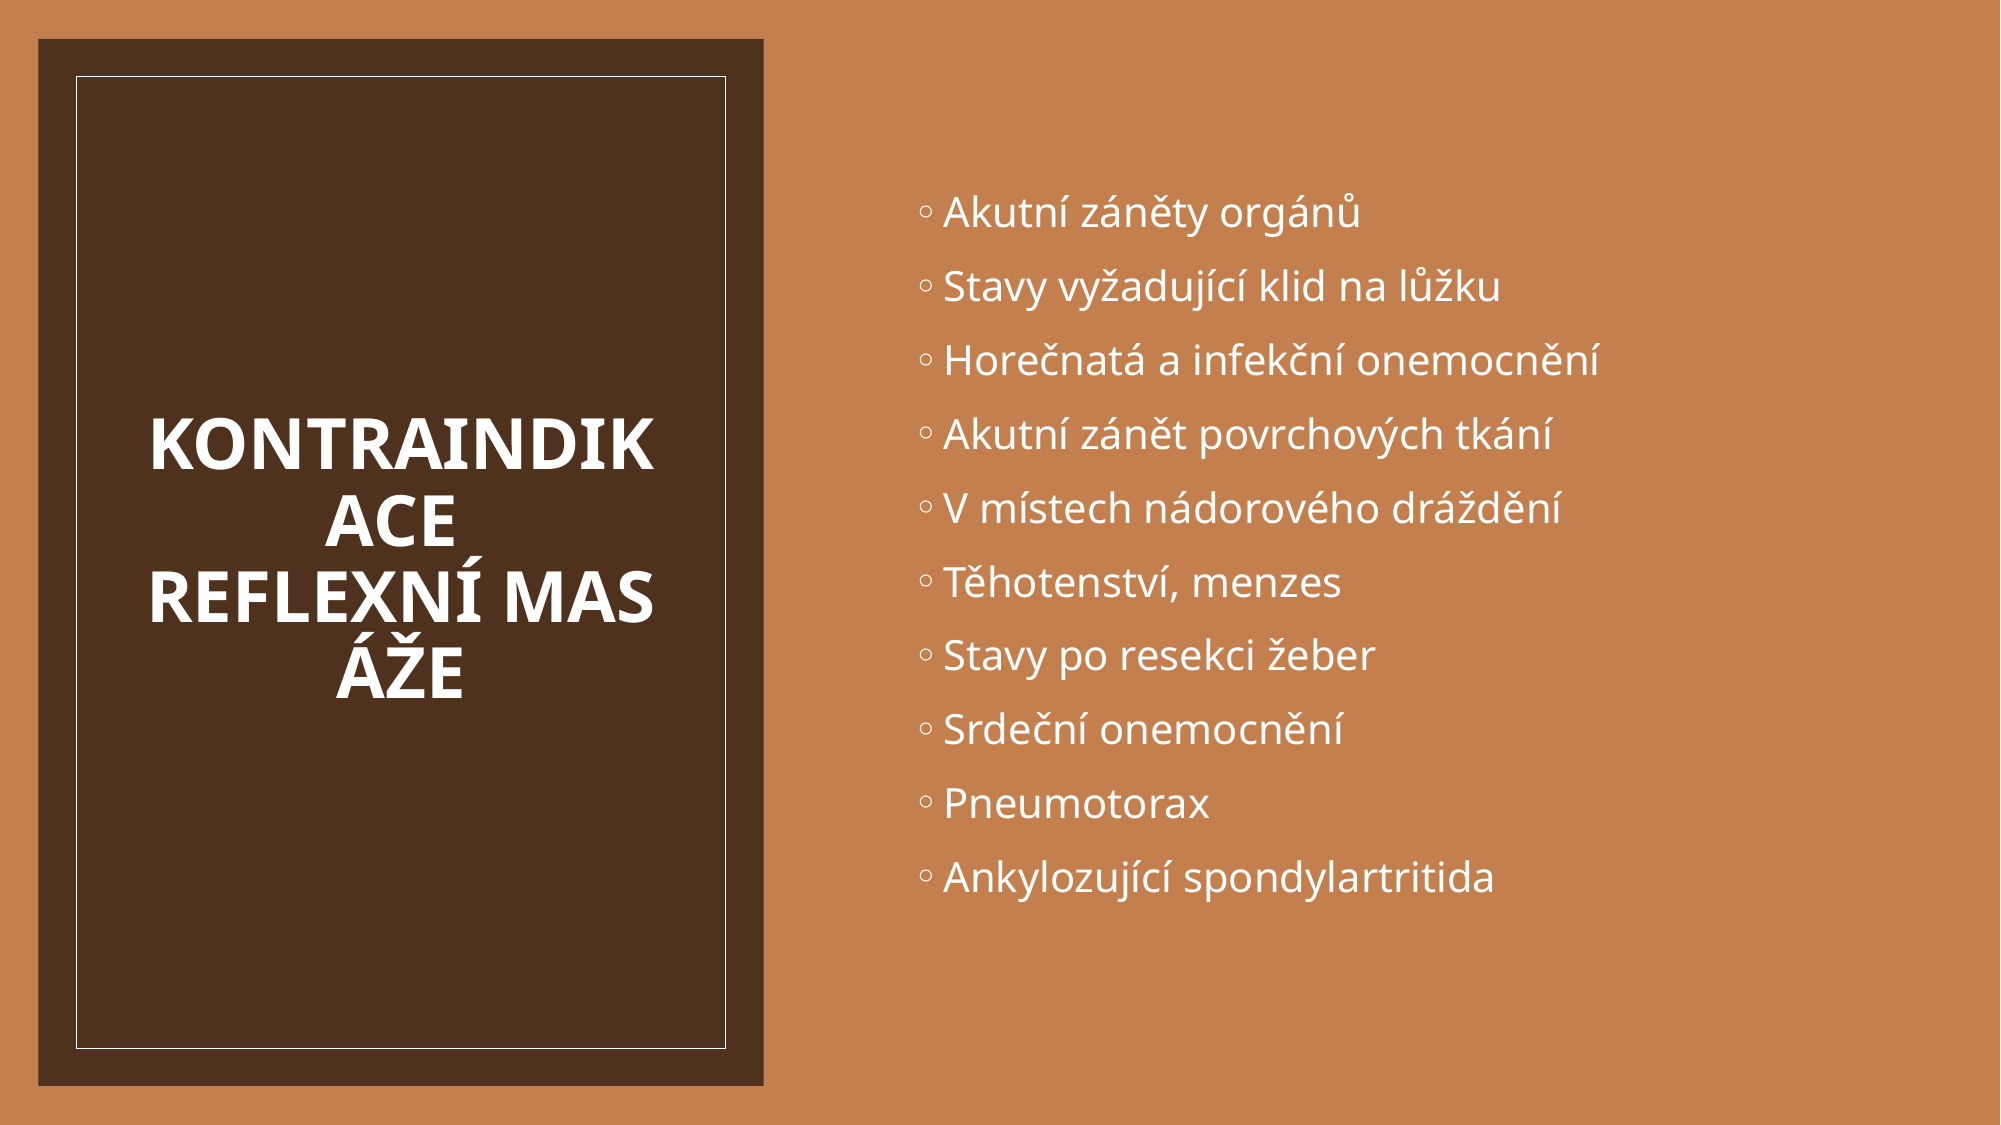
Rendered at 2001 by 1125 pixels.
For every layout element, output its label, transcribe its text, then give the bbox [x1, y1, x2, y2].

list Akutní záněty orgánů Stavy vyžadující klid na lůžku Horečnatá a infekční onemocnění Akutní zánět povrchových tkání V místech nádorového dráždění Těhotenství, menzes Stavy po resekci žeber Srdeční onemocnění Pneumotorax Ankylozující spondylartritida [898, 91, 1825, 991]
title KONTRAINDIKACE REFLEXNÍ MASÁŽE [110, 143, 692, 980]
text_box [0, 0, 2000, 1125]
